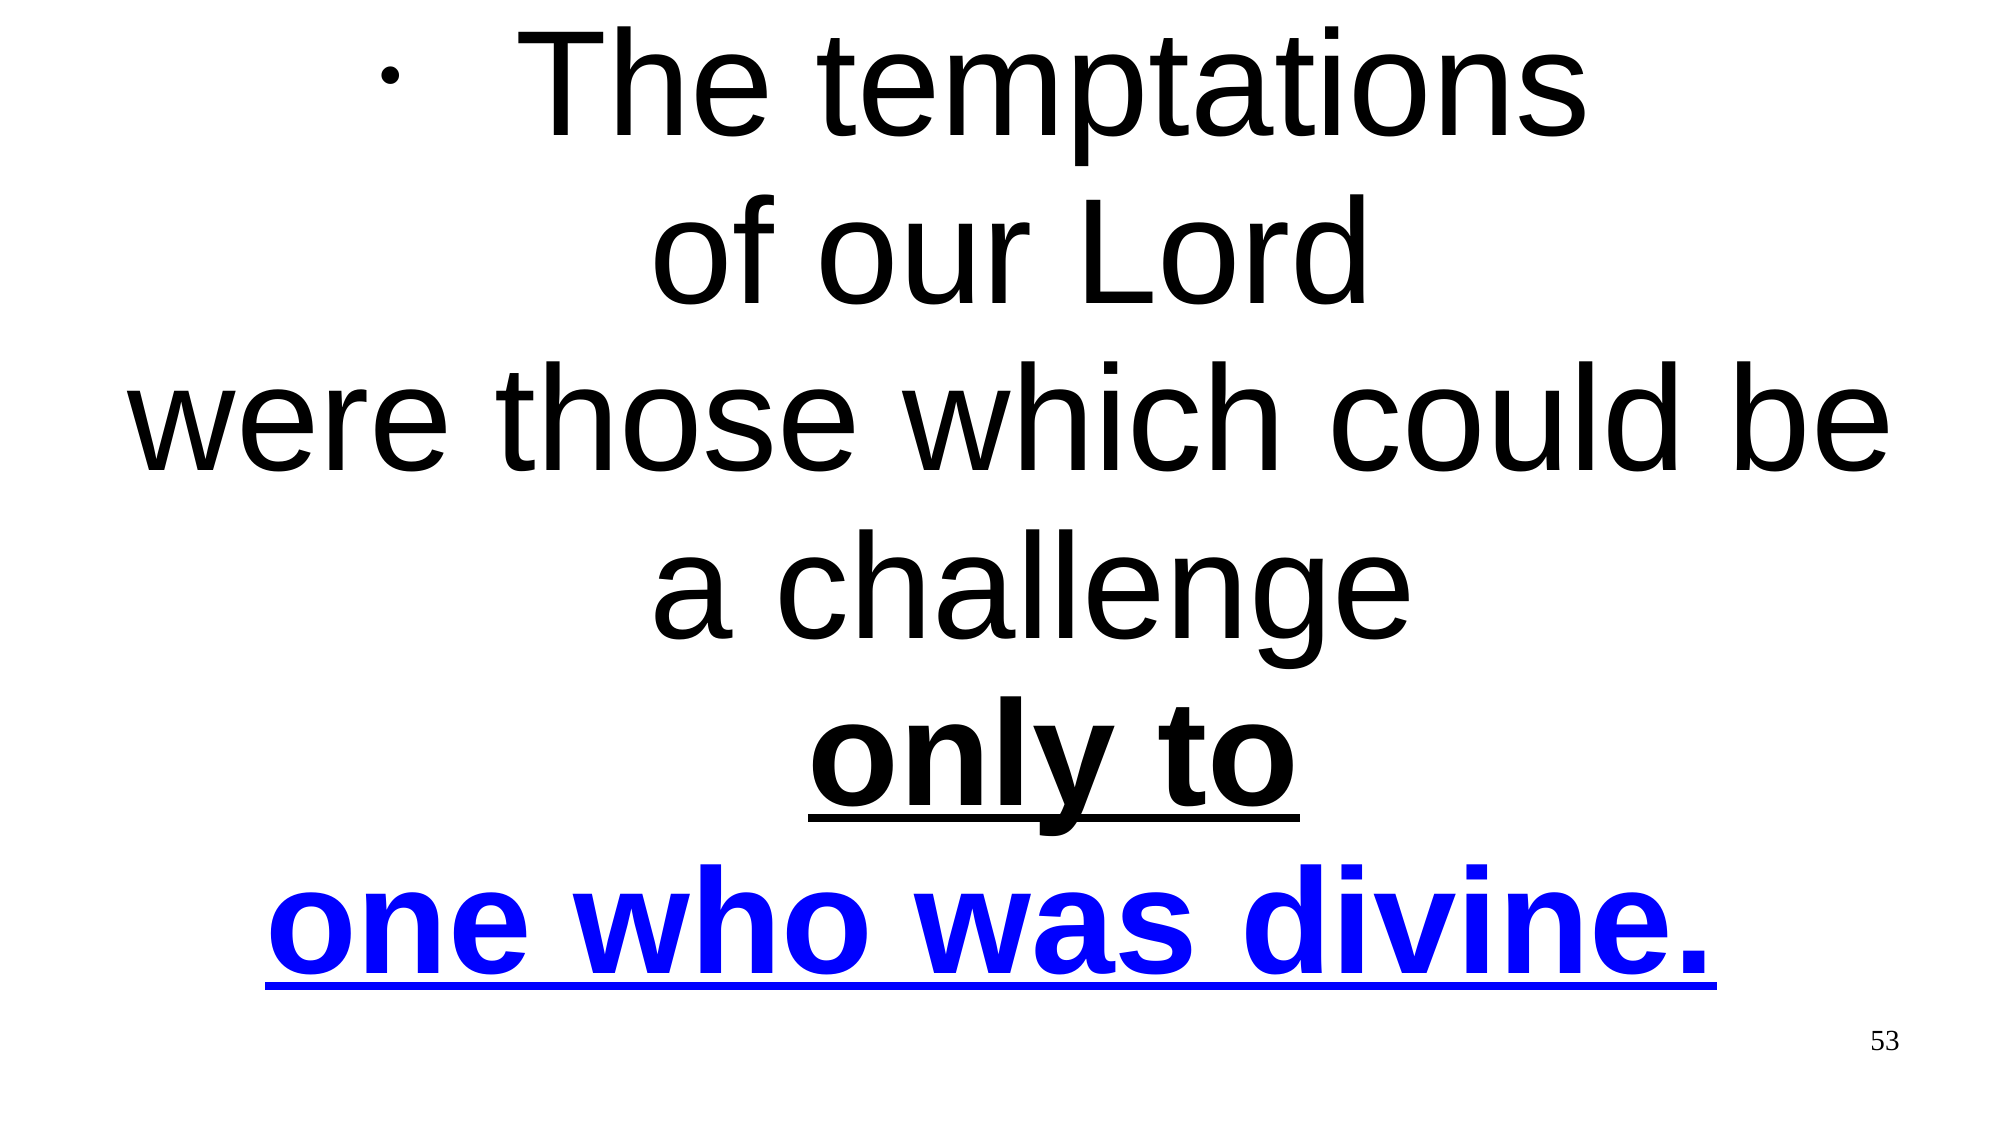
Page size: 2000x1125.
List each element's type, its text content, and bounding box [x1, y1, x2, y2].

list The temptations of our Lord were those which could be a challenge only to one who was divine. [0, 0, 1996, 1123]
